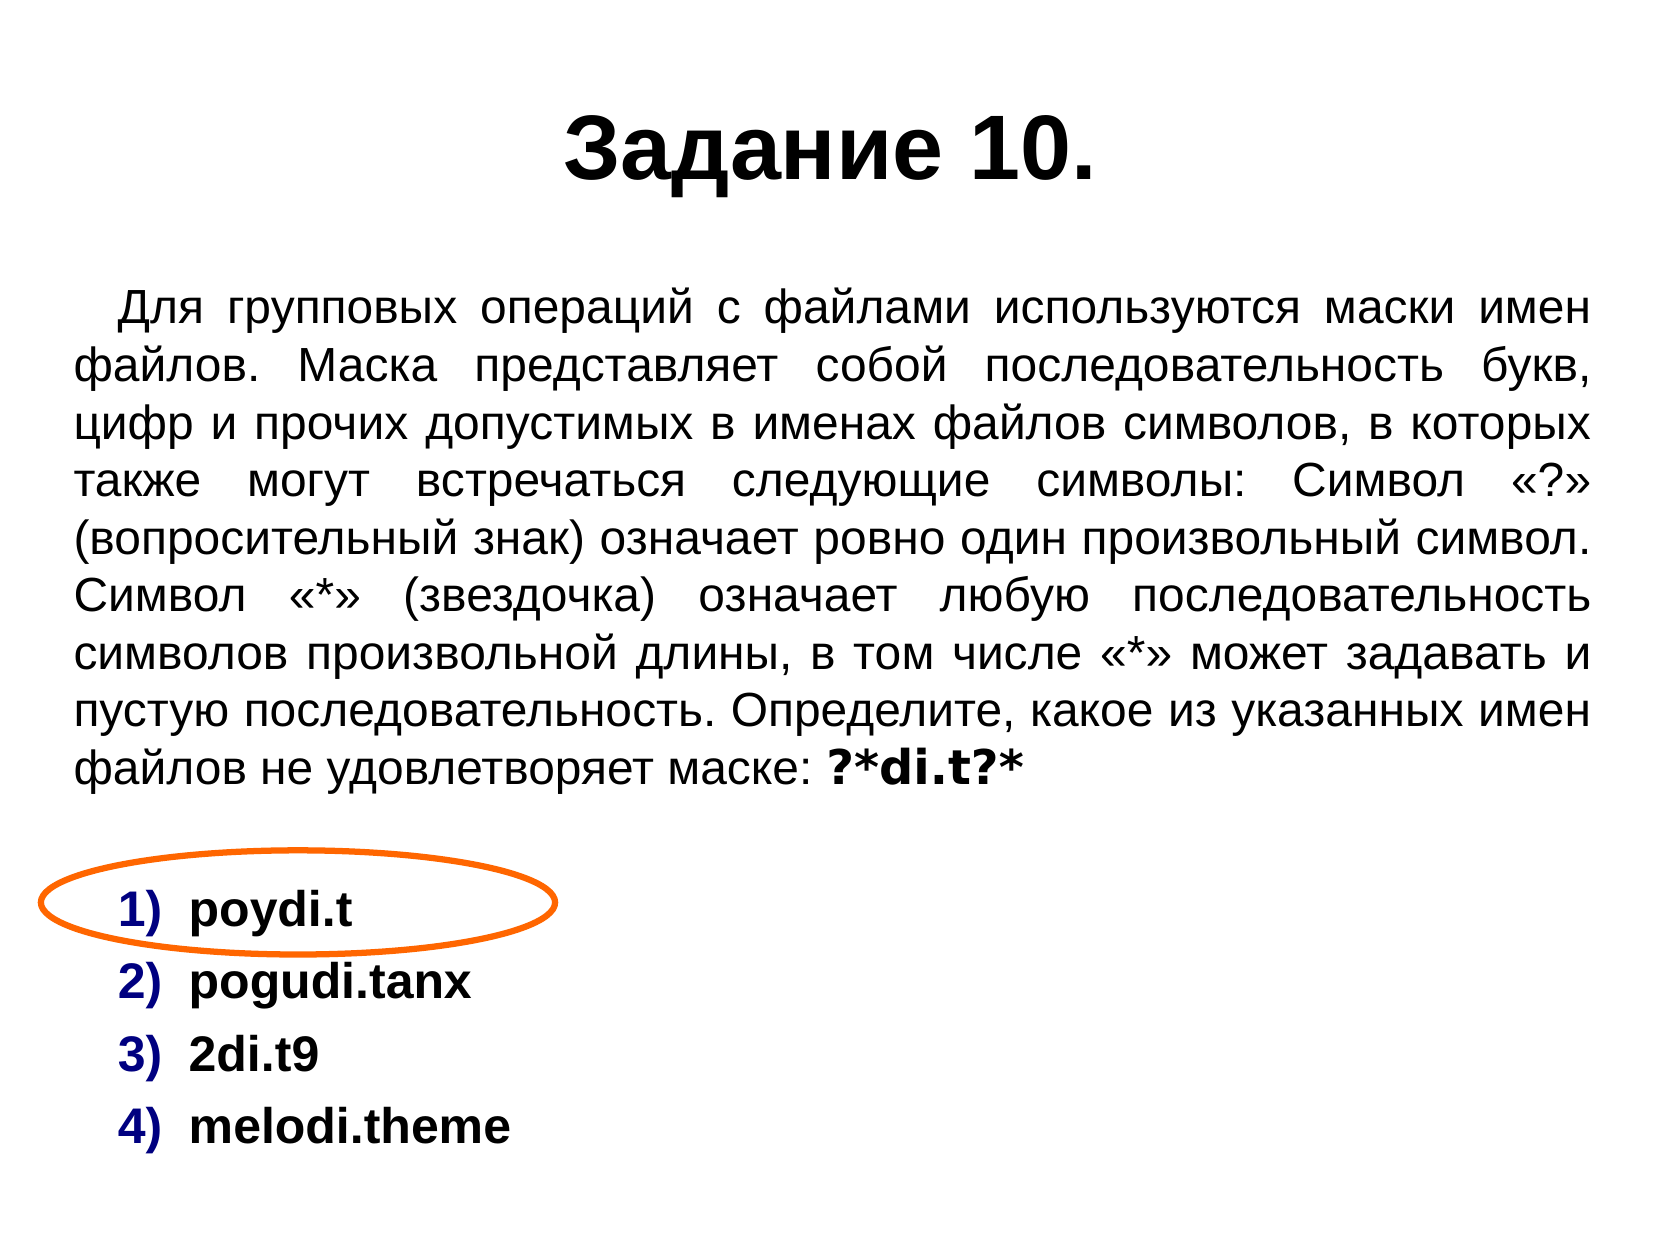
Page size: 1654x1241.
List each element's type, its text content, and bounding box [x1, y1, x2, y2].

list Для групповых операций с файлами используются маски имен файлов. Маска представляет собой последовательность букв, цифр и прочих допустимых в именах файлов символов, в которых также могут встречаться следующие символы: Символ «?» (вопросительный знак) означает ровно один произвольный символ. Символ «*» (звездочка) означает любую последовательность символов произвольной длины, в том числе «*» может задавать и пустую последовательность. Определите, какое из указанных имен файлов не удовлетворяет маске: ?*di.t?* poydi.t pogudi.tanx 2di.t9 melodi.theme [58, 854, 551, 951]
title Задание 10. [82, 68, 1571, 268]
list Для групповых операций с файлами используются маски имен файлов. Маска представляет собой последовательность букв, цифр и прочих допустимых в именах файлов символов, в которых также могут встречаться следующие символы: Символ «?» (вопросительный знак) означает ровно один произвольный символ. Символ «*» (звездочка) означает любую последовательность символов произвольной длины, в том числе «*» может задавать и пустую последовательность. Определите, какое из указанных имен файлов не удовлетворяет маске: ?*di.t?* poydi.t pogudi.tanx 2di.t9 melodi.theme [58, 268, 1609, 1194]
